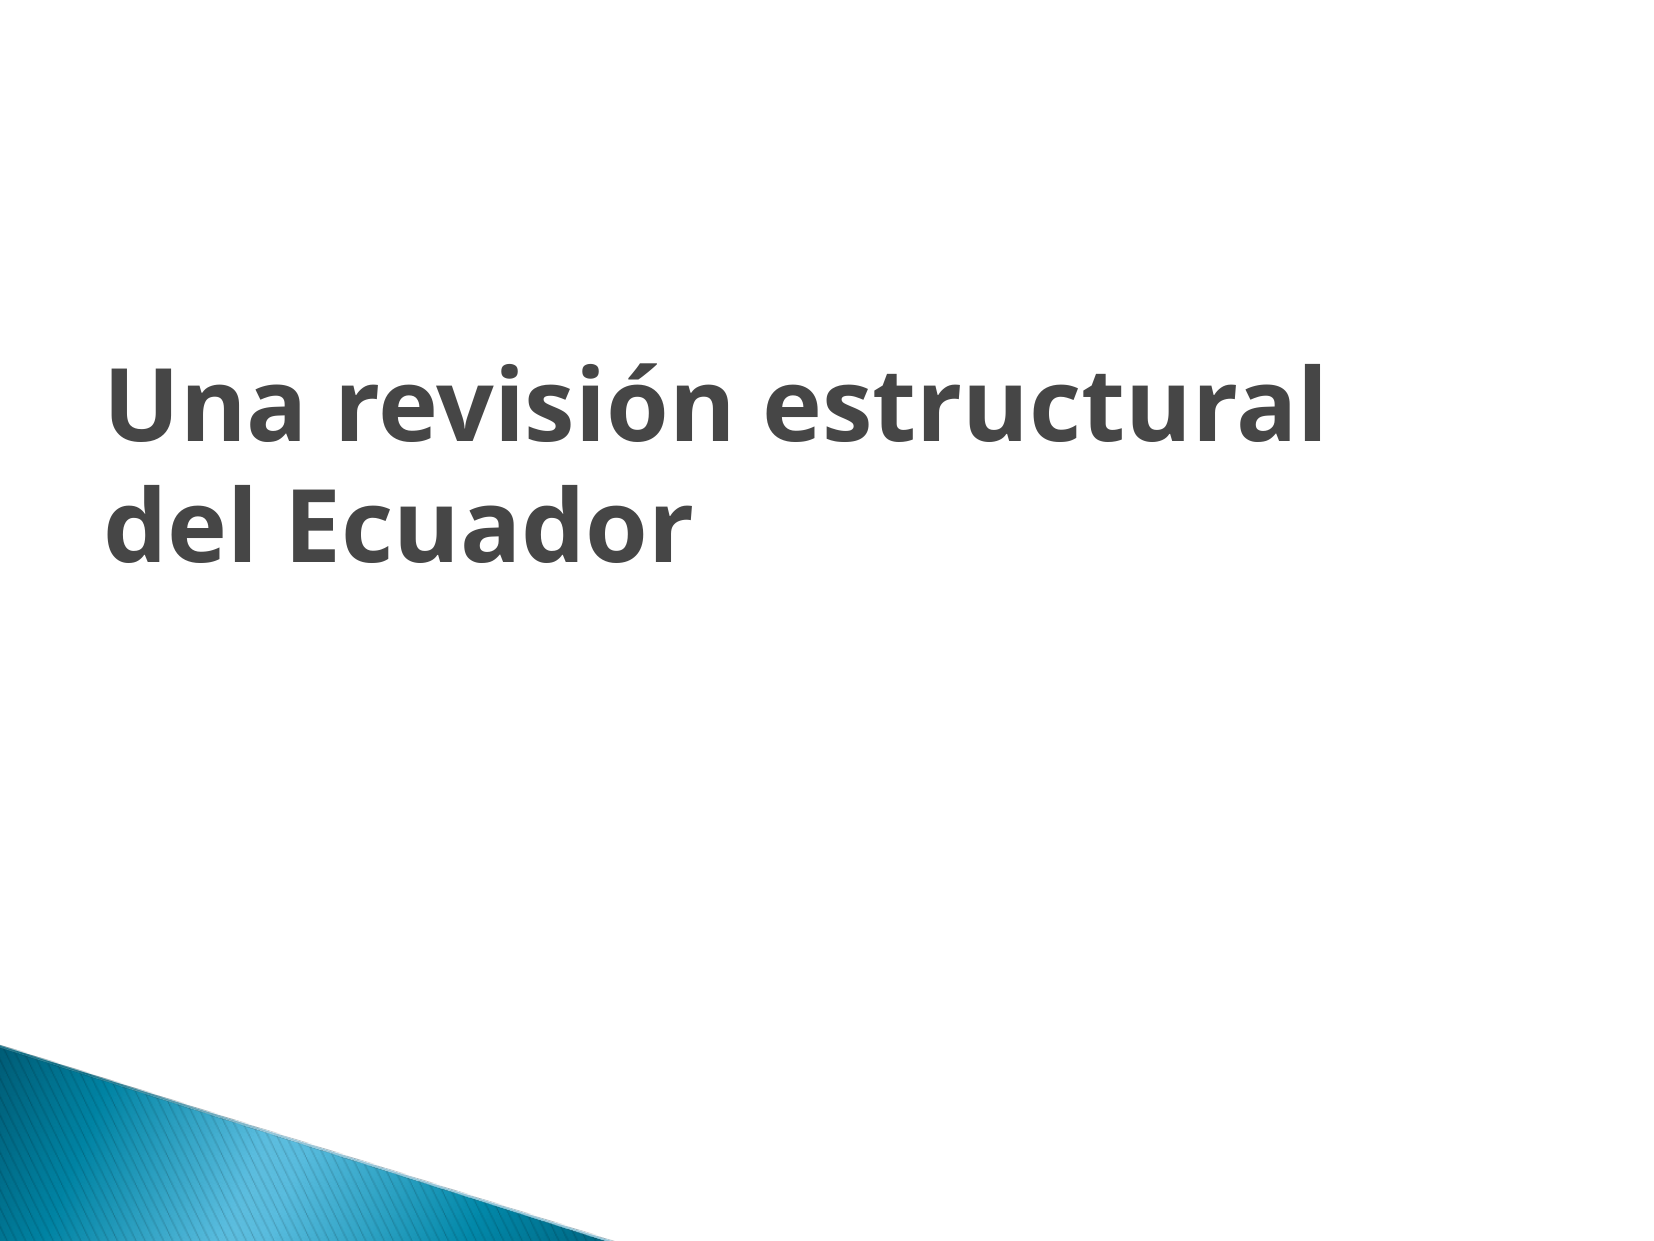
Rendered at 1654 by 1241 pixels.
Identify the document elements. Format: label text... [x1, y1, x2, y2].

title Una revisión estructural del Ecuador [88, 331, 1576, 591]
